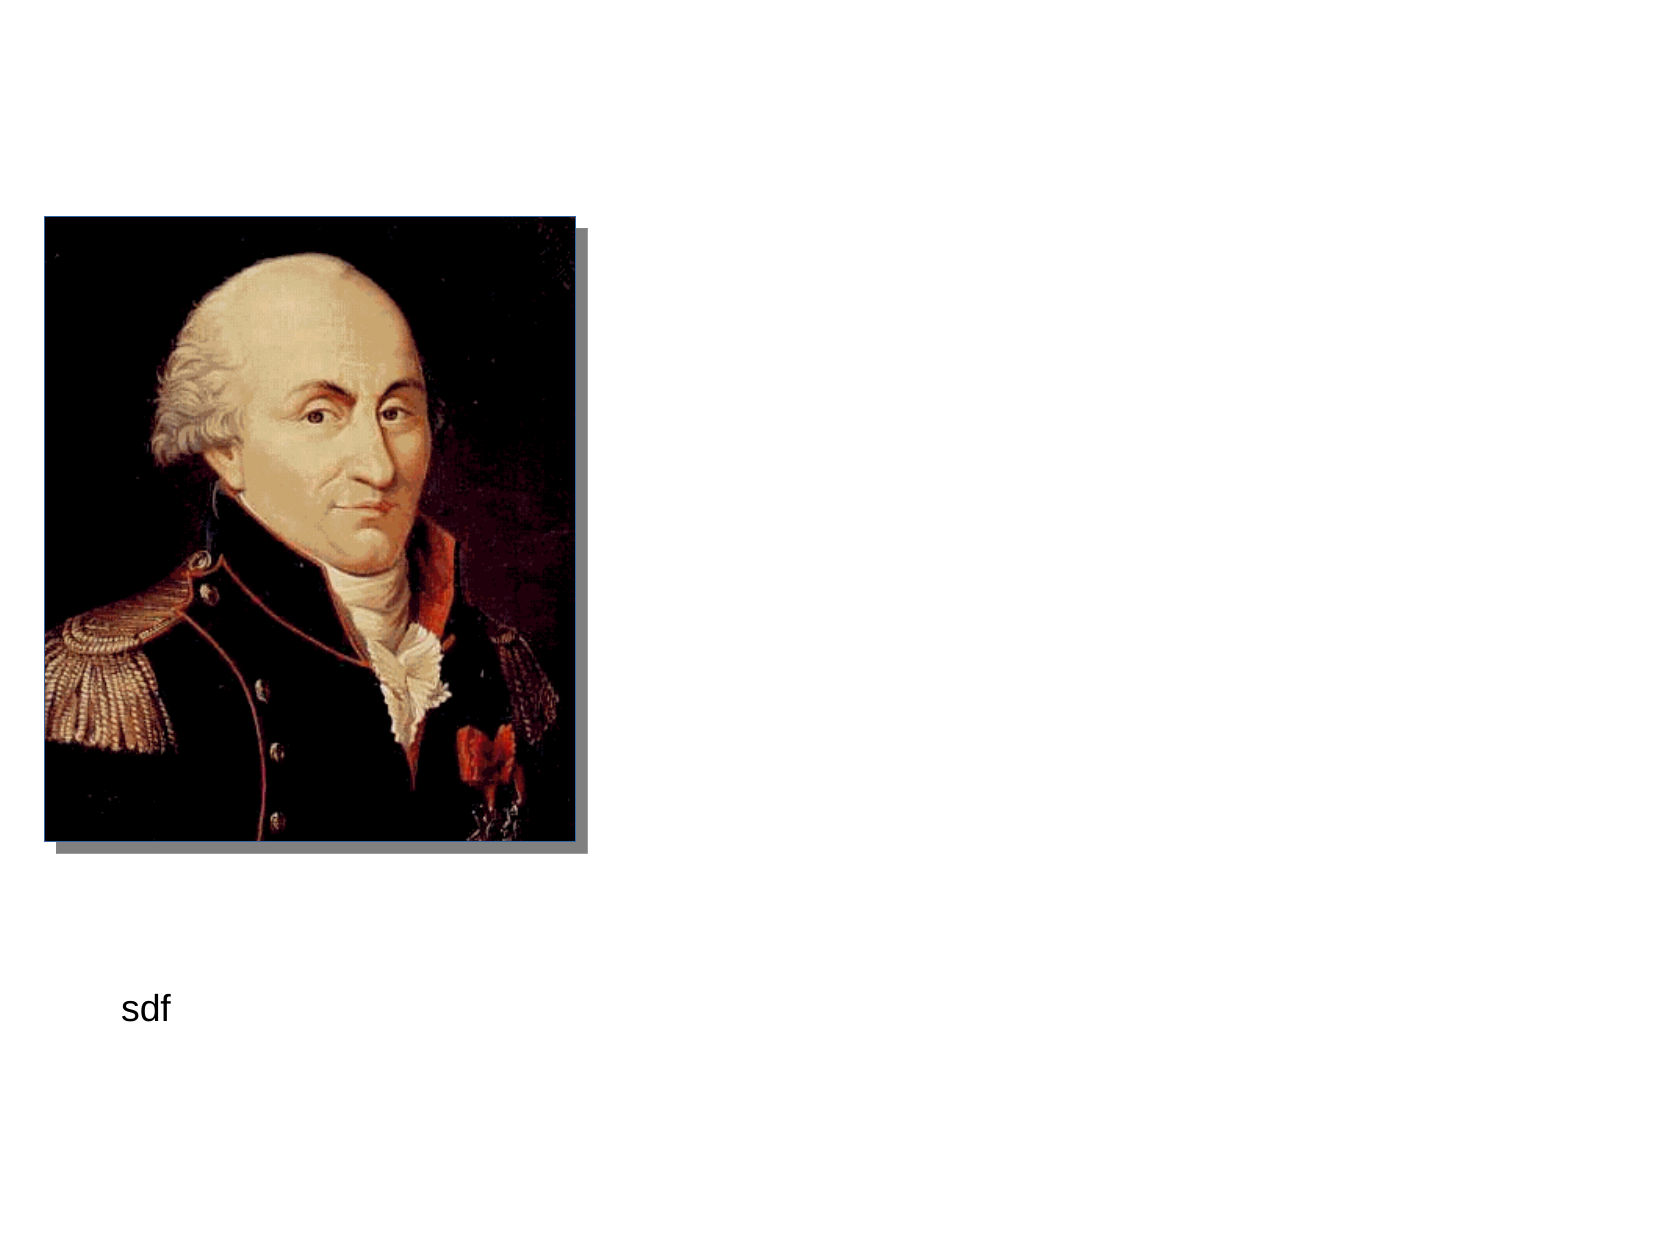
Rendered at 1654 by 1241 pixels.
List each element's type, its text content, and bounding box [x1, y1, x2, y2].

text_box sdf [106, 980, 331, 1038]
picture [44, 216, 576, 842]
